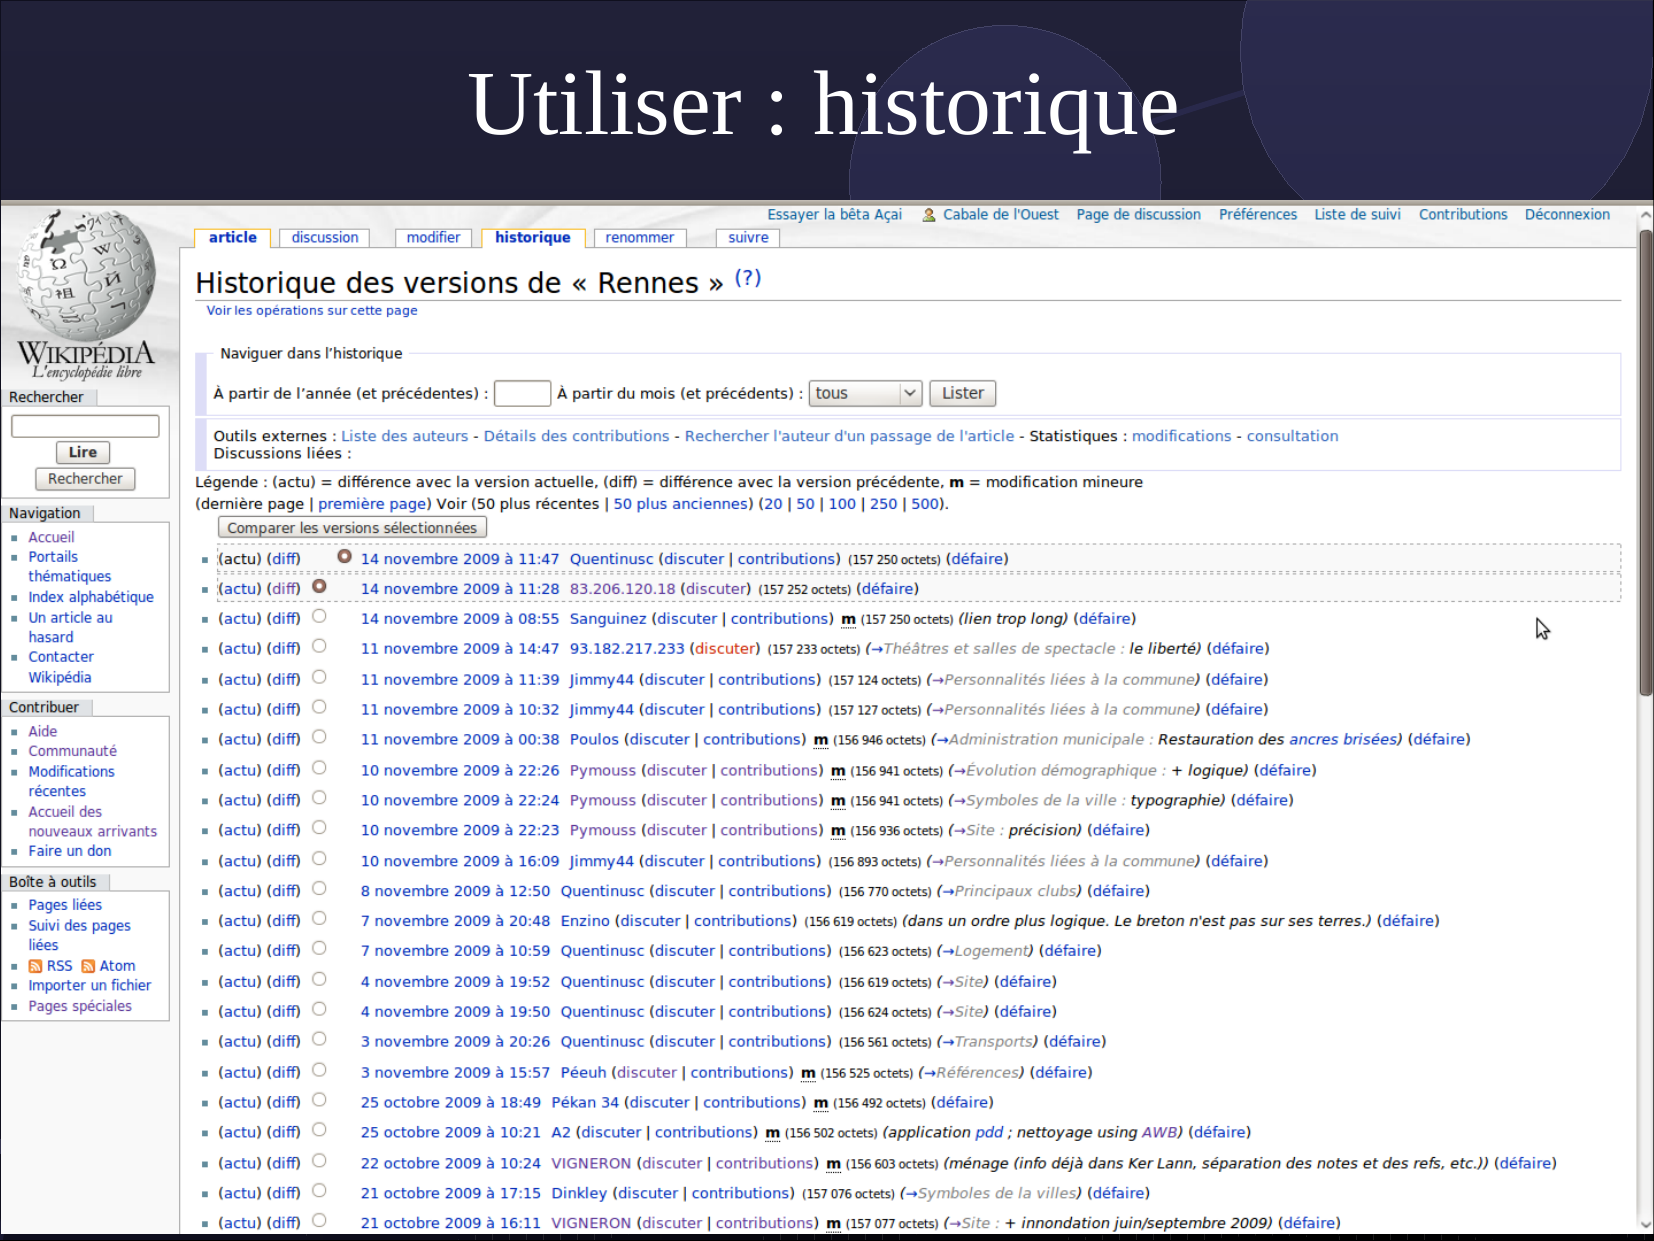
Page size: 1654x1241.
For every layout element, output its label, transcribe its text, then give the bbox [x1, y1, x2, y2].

title Utiliser : historique [118, 0, 1531, 200]
picture [1, 200, 1654, 1234]
